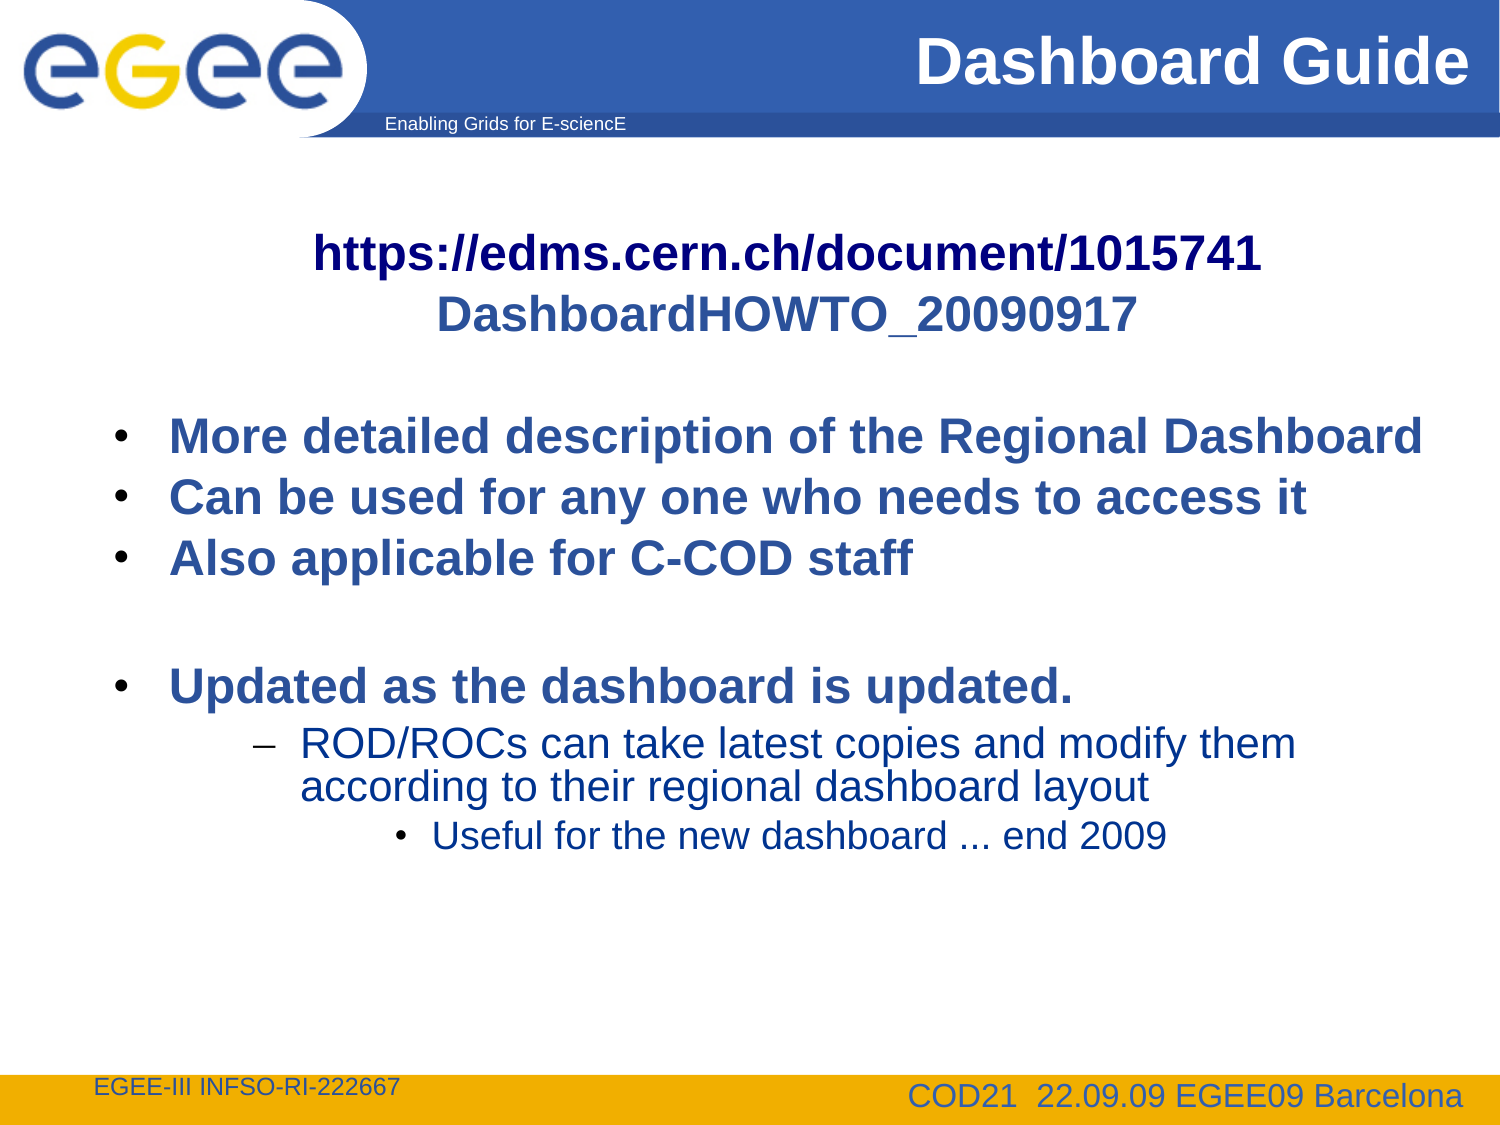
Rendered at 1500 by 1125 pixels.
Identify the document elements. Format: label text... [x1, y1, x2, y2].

title Dashboard Guide [369, 0, 1472, 140]
picture [18, 30, 349, 112]
list https://edms.cern.ch/document/1015741 DashboardHOWTO_20090917 More detailed description of the Regional Dashboard Can be used for any one who needs to access it Also applicable for C-COD staff Updated as the dashboard is updated. ROD/ROCs can take latest copies and modify them according to their regional dashboard layout Useful for the new dashboard ... end 2009 [56, 163, 1463, 1037]
